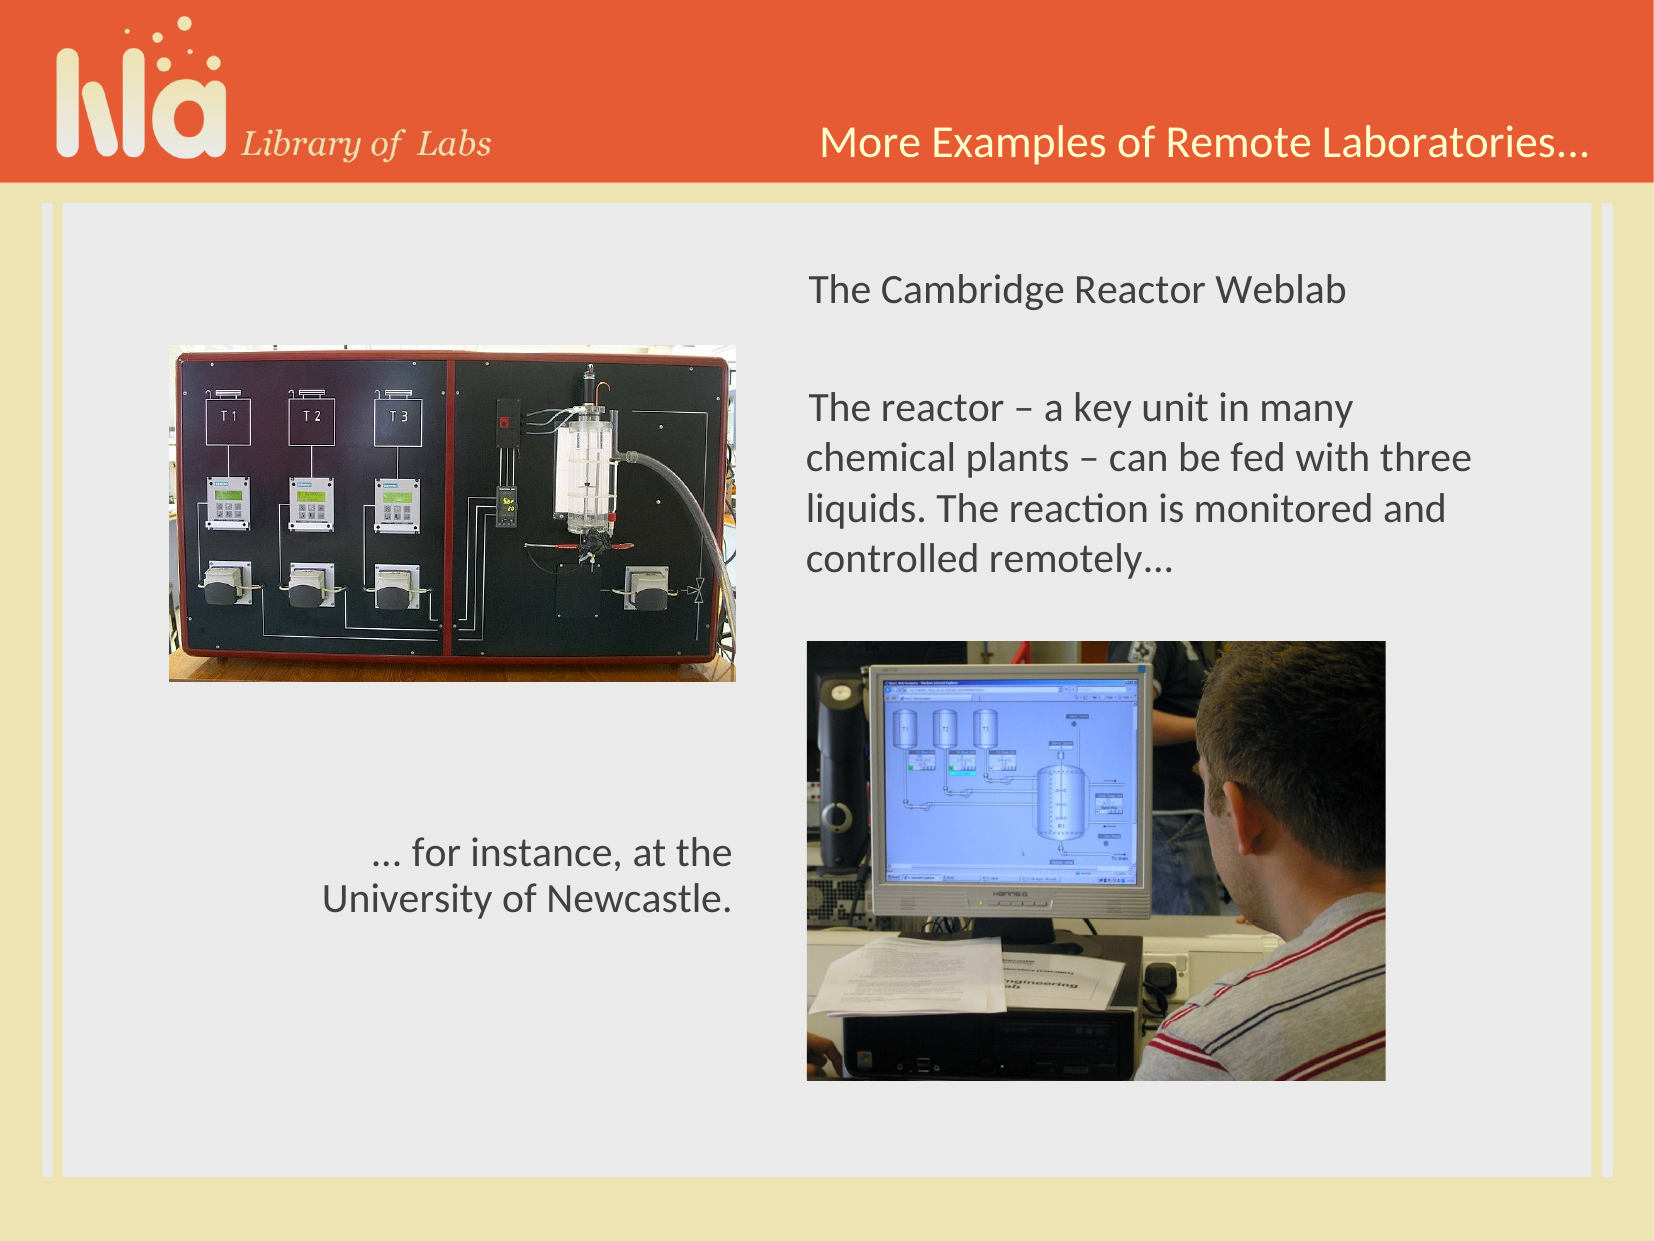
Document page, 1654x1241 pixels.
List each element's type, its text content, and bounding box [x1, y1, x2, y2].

list More Examples of Remote Laboratories... [744, 112, 1592, 172]
text_box ... for instance, at the University of Newcastle. [287, 829, 748, 930]
text_box The Cambridge Reactor Weblab The reactor – a key unit in many chemical plants – can be fed with three liquids. The reaction is monitored and controlled remotely... [791, 253, 1513, 609]
picture [0, 0, 1654, 1241]
